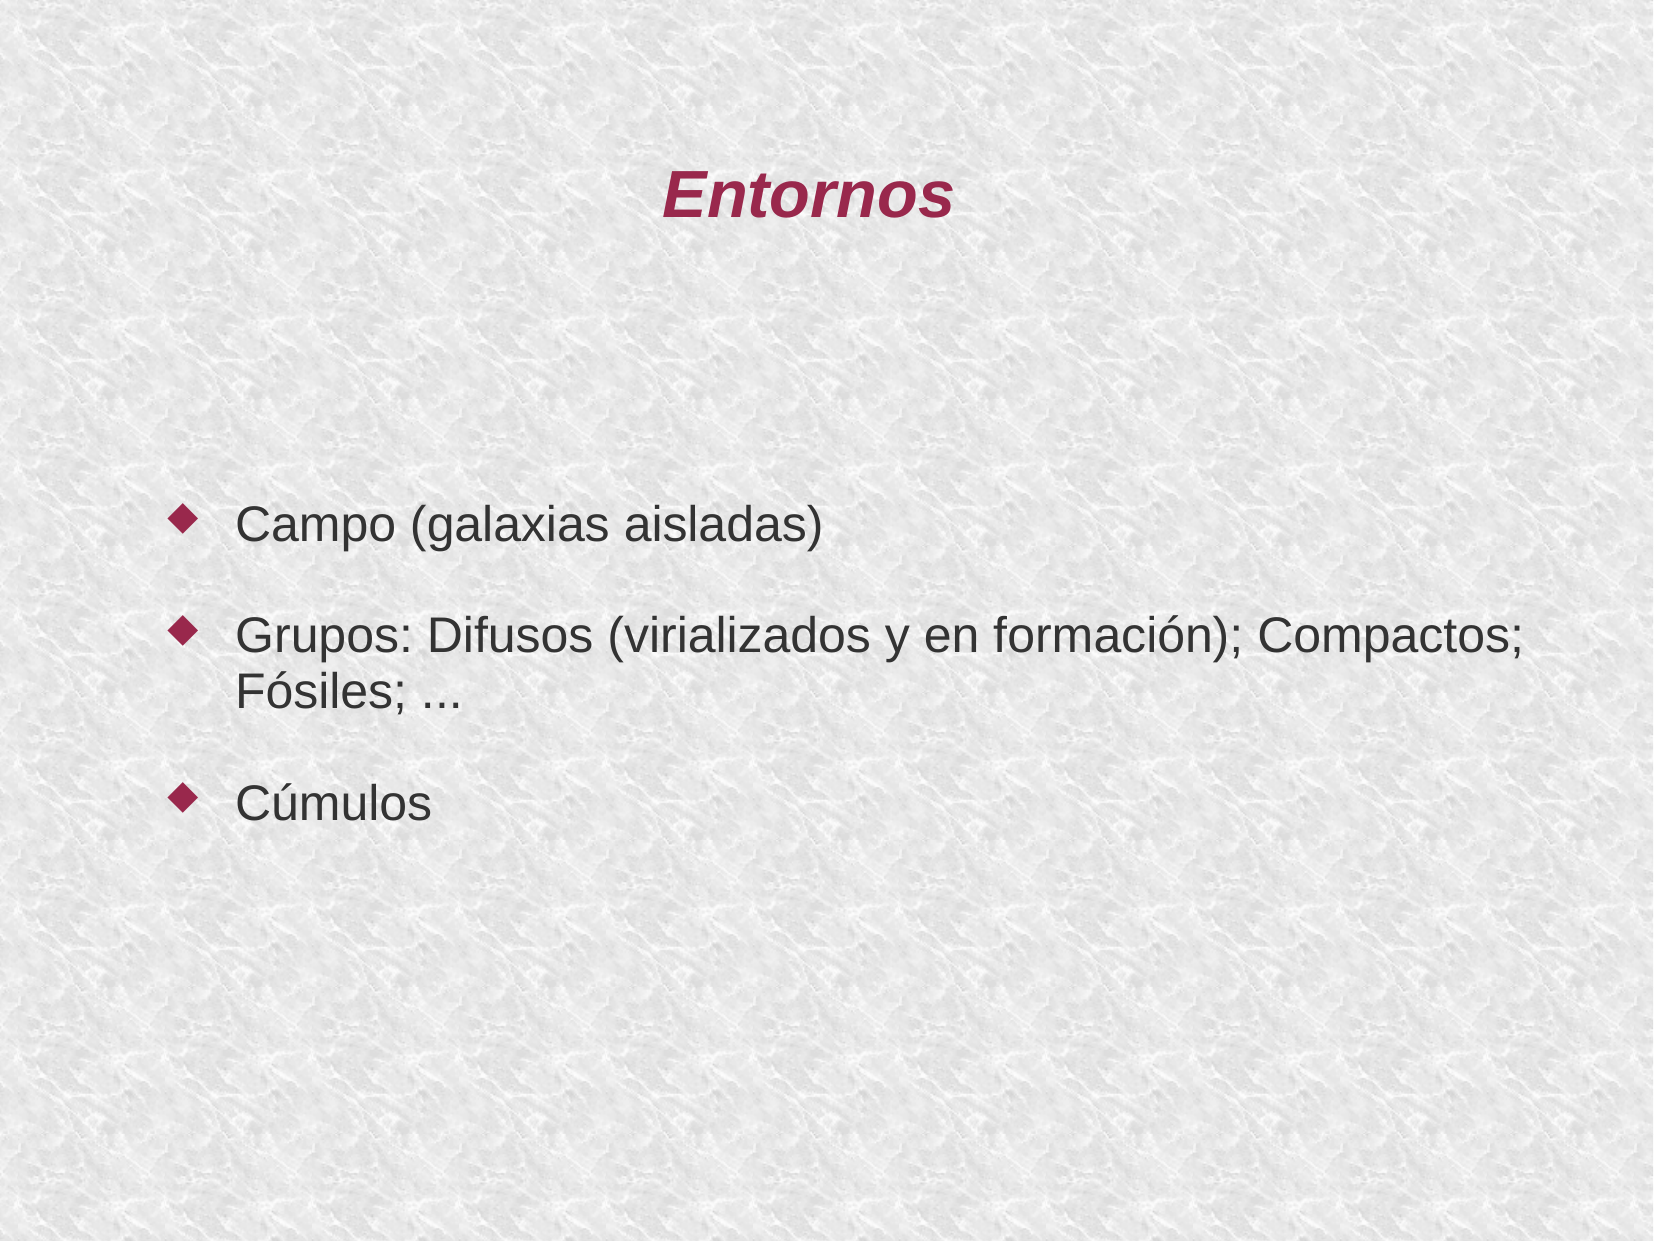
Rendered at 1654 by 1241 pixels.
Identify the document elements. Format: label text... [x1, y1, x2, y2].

title Entornos [82, 90, 1535, 298]
picture [0, 0, 1654, 1241]
list Campo (galaxias aisladas) Grupos: Difusos (virializados y en formación); Compactos; Fósiles; ... Cúmulos [152, 496, 1534, 1241]
